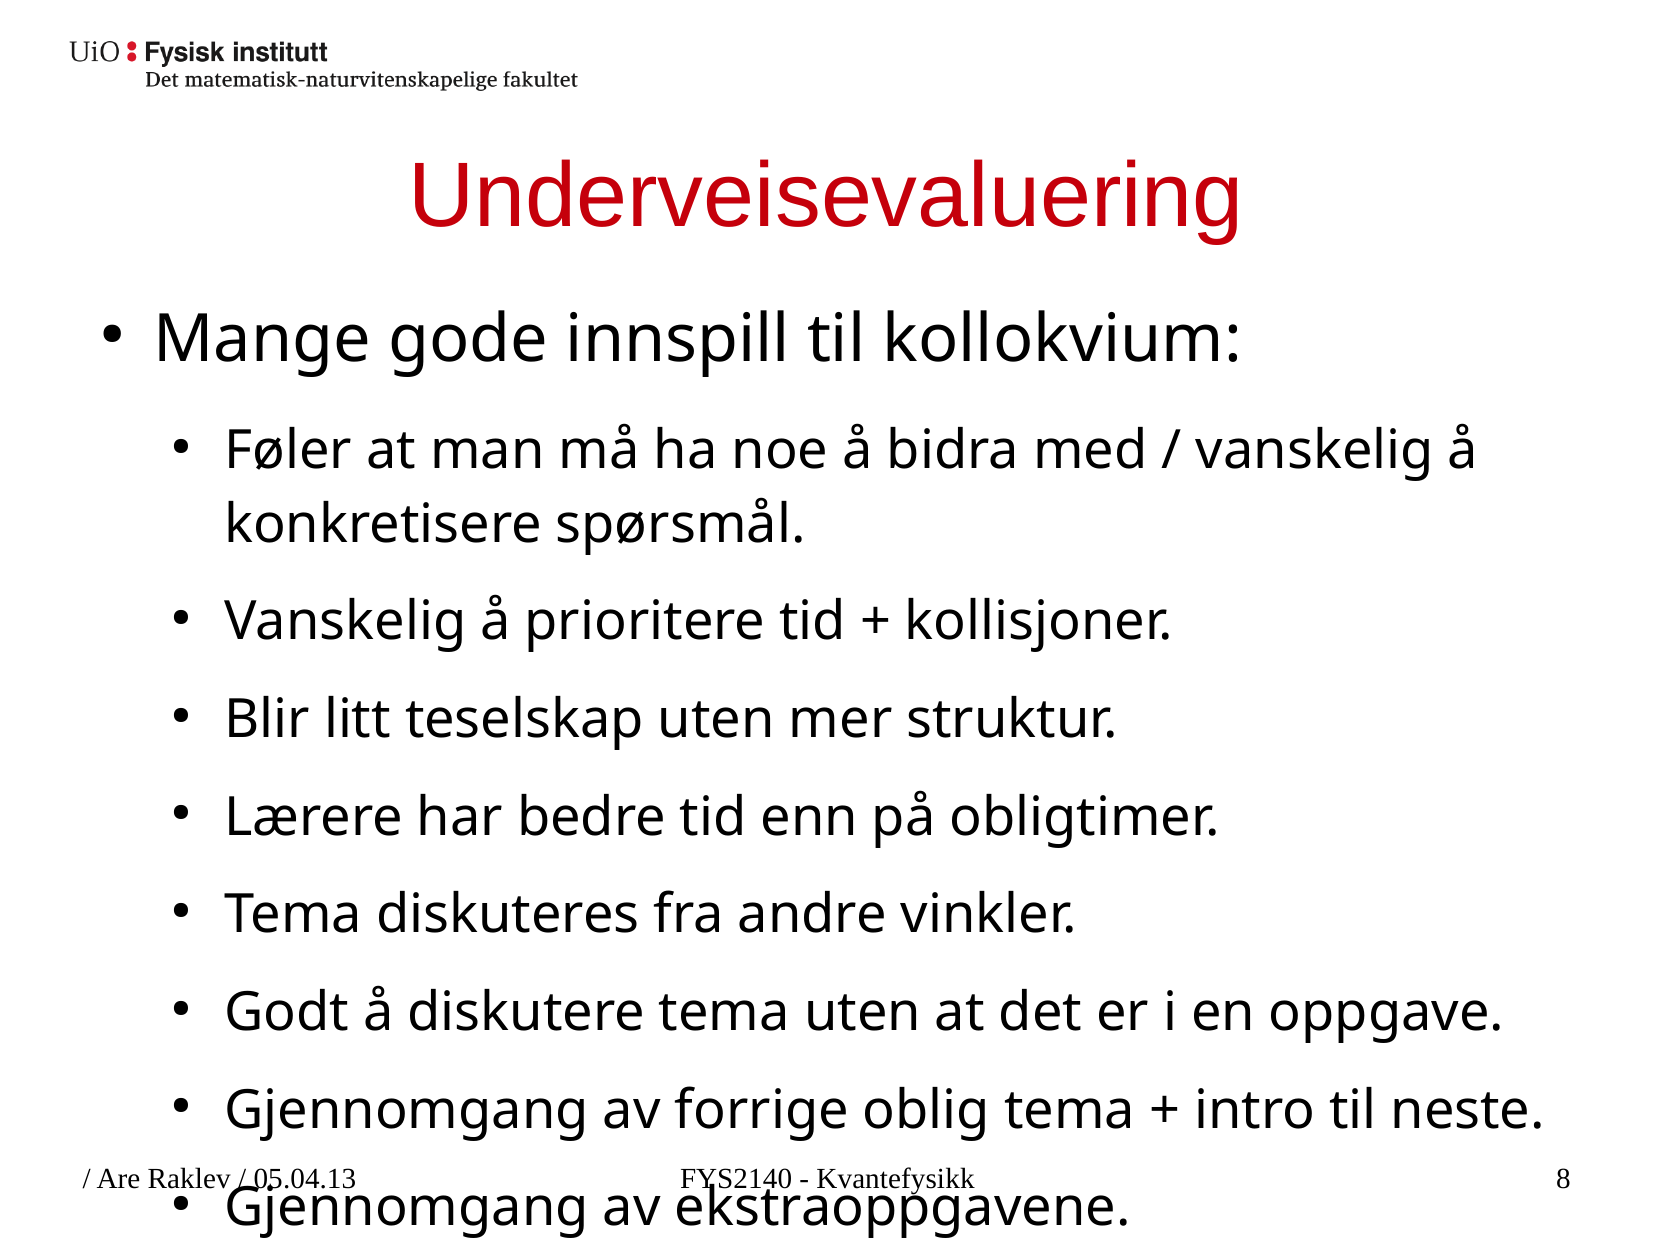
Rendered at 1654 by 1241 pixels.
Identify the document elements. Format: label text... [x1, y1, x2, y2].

picture [68, 37, 581, 93]
list Mange gode innspill til kollokvium: Føler at man må ha noe å bidra med / vanskelig å konkretisere spørsmål. Vanskelig å prioritere tid + kollisjoner. Blir litt teselskap uten mer struktur. Lærere har bedre tid enn på obligtimer. Tema diskuteres fra andre vinkler. Godt å diskutere tema uten at det er i en oppgave. Gjennomgang av forrige oblig tema + intro til neste. Gjennomgang av ekstraoppgavene. [82, 290, 1576, 1105]
title Underveisevaluering [82, 90, 1571, 290]
